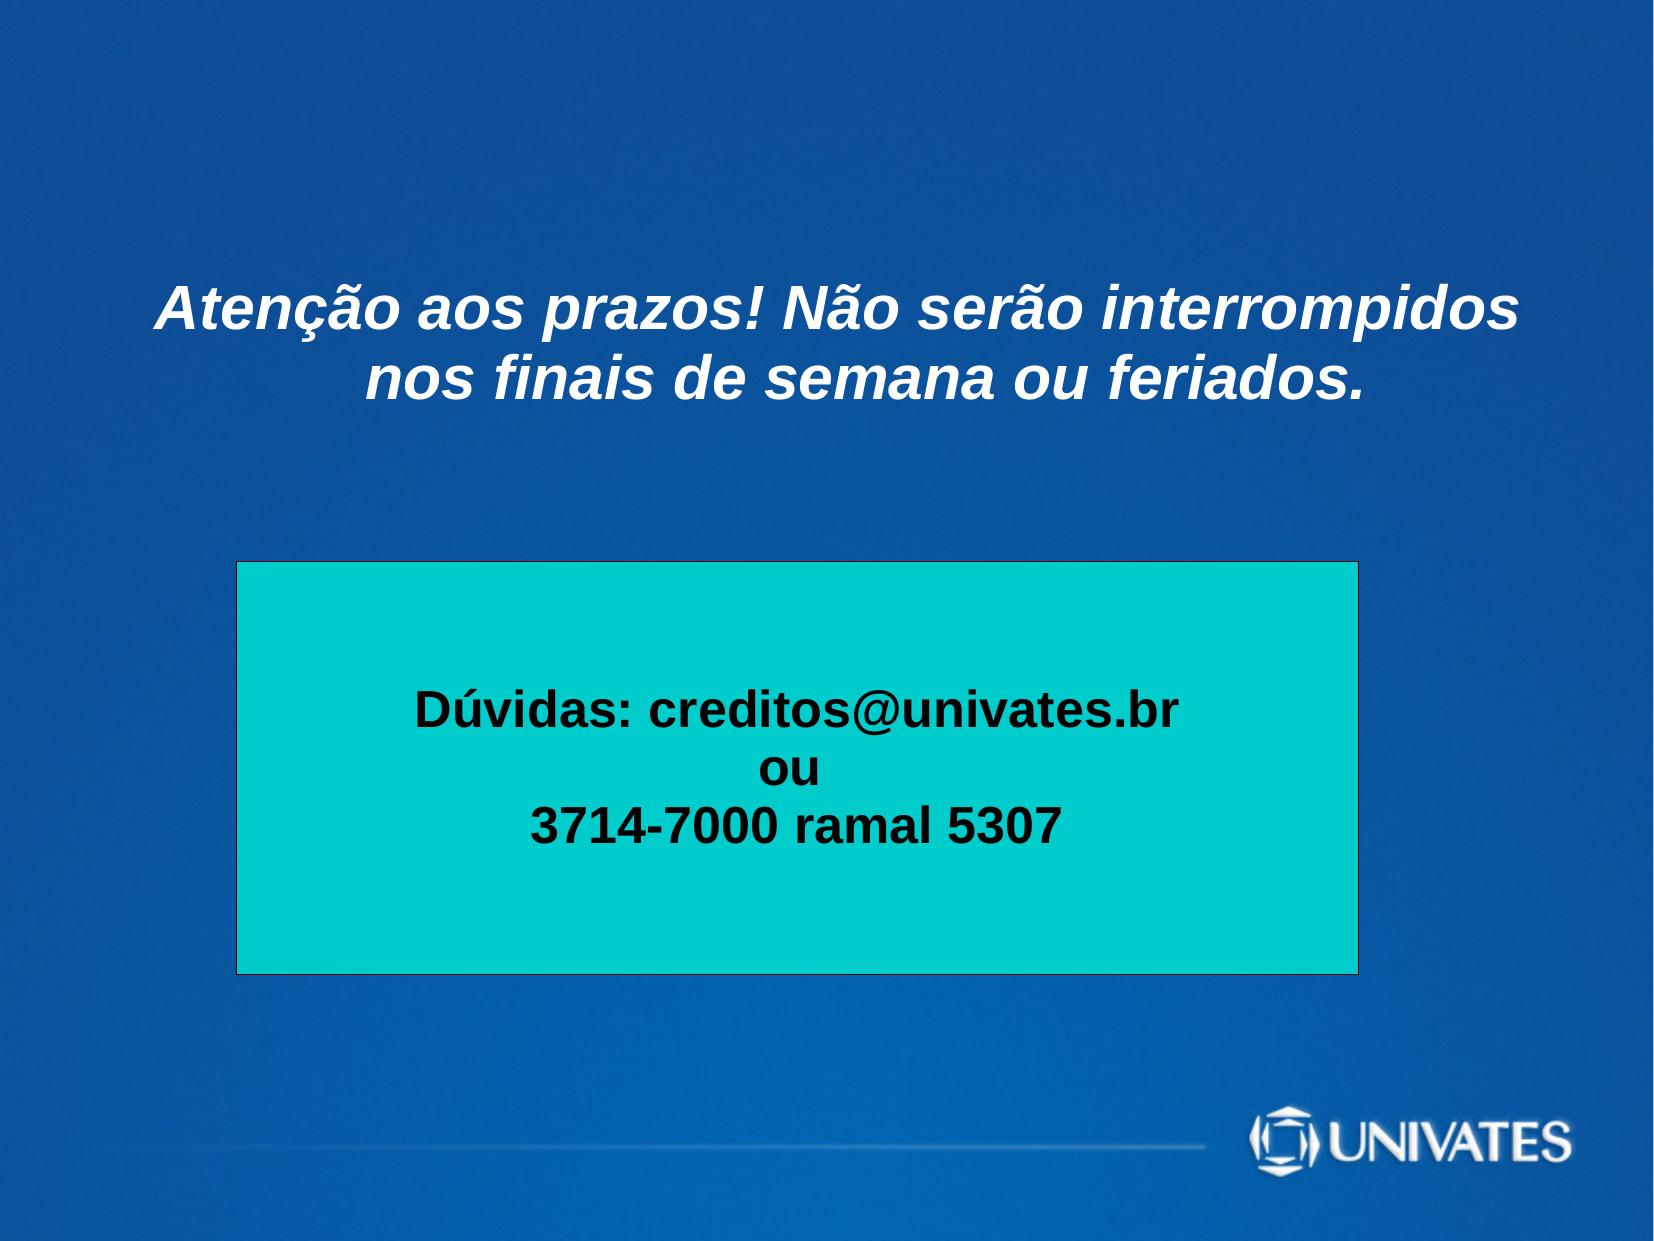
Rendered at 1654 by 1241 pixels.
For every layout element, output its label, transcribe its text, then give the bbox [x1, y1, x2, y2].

picture [0, 0, 1654, 1241]
text_box Dúvidas: creditos@univates.br ou 3714-7000 ramal 5307 [236, 561, 1359, 975]
subtitle Atenção aos prazos! Não serão interrompidos nos finais de semana ou feriados. [94, 6, 1583, 830]
